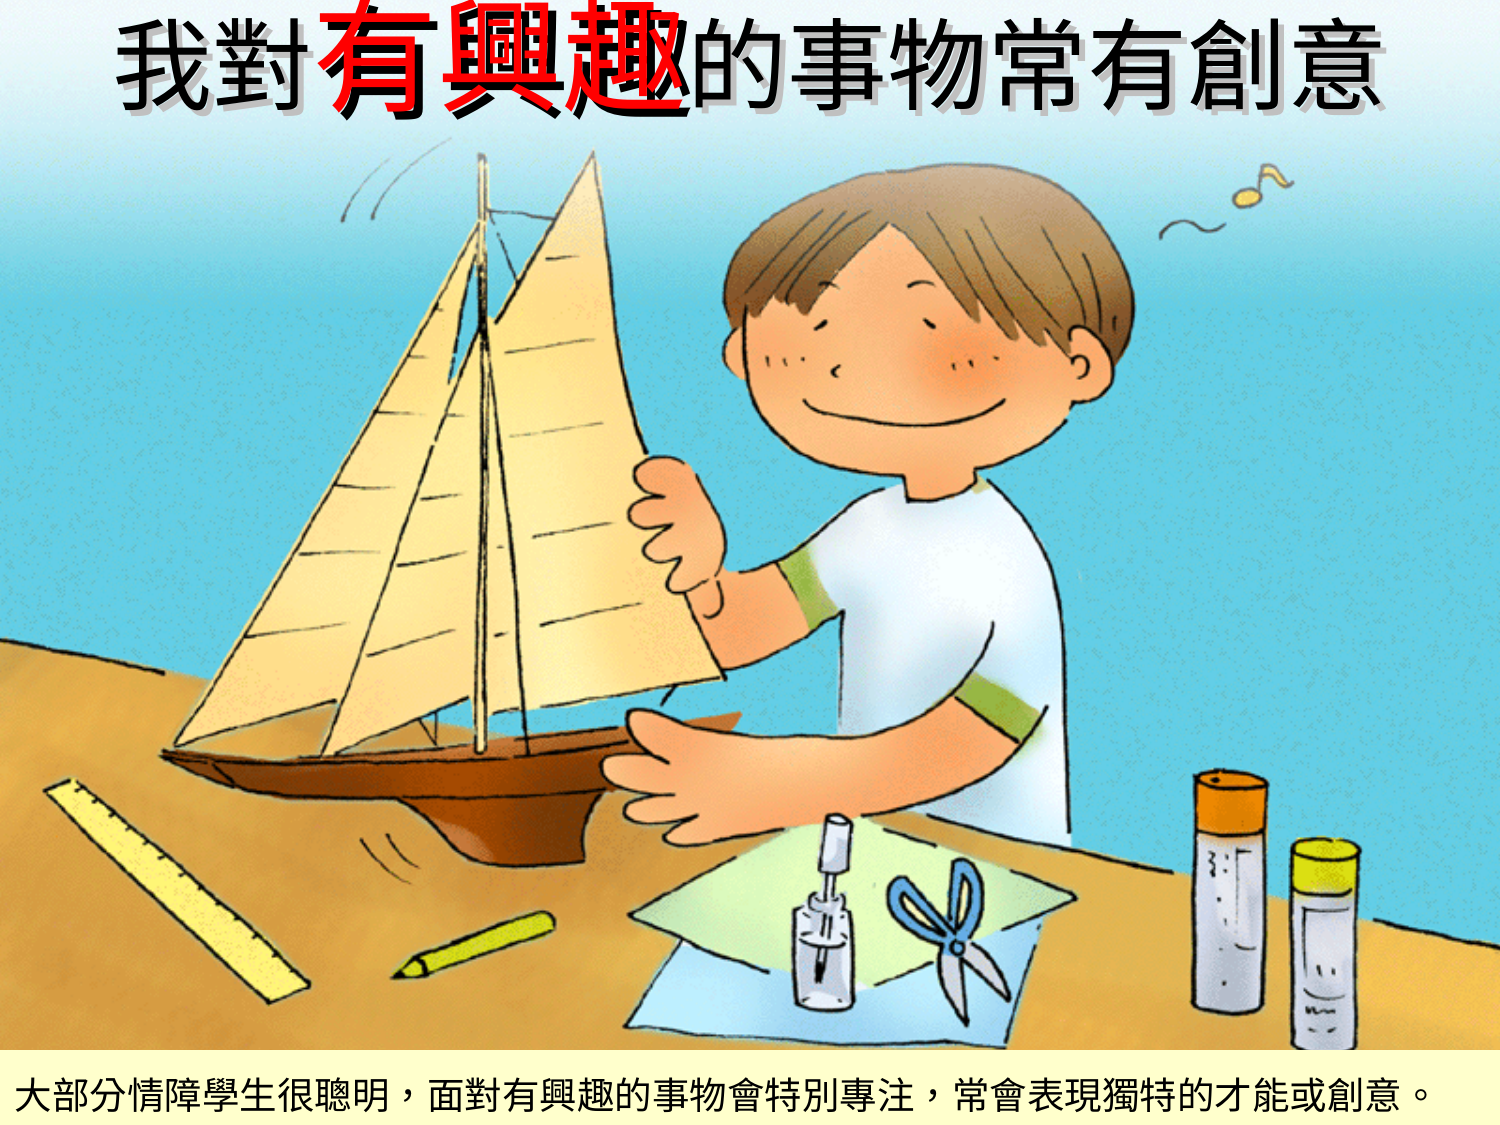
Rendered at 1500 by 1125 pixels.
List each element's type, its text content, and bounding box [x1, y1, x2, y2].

subtitle 大部分情障學生很聰明，面對有興趣的事物會特別專注，常會表現獨特的才能或創意。 [0, 1050, 1500, 1125]
title 我對有興趣的事物常有創意 [0, 0, 1500, 138]
picture [0, 138, 1500, 1050]
